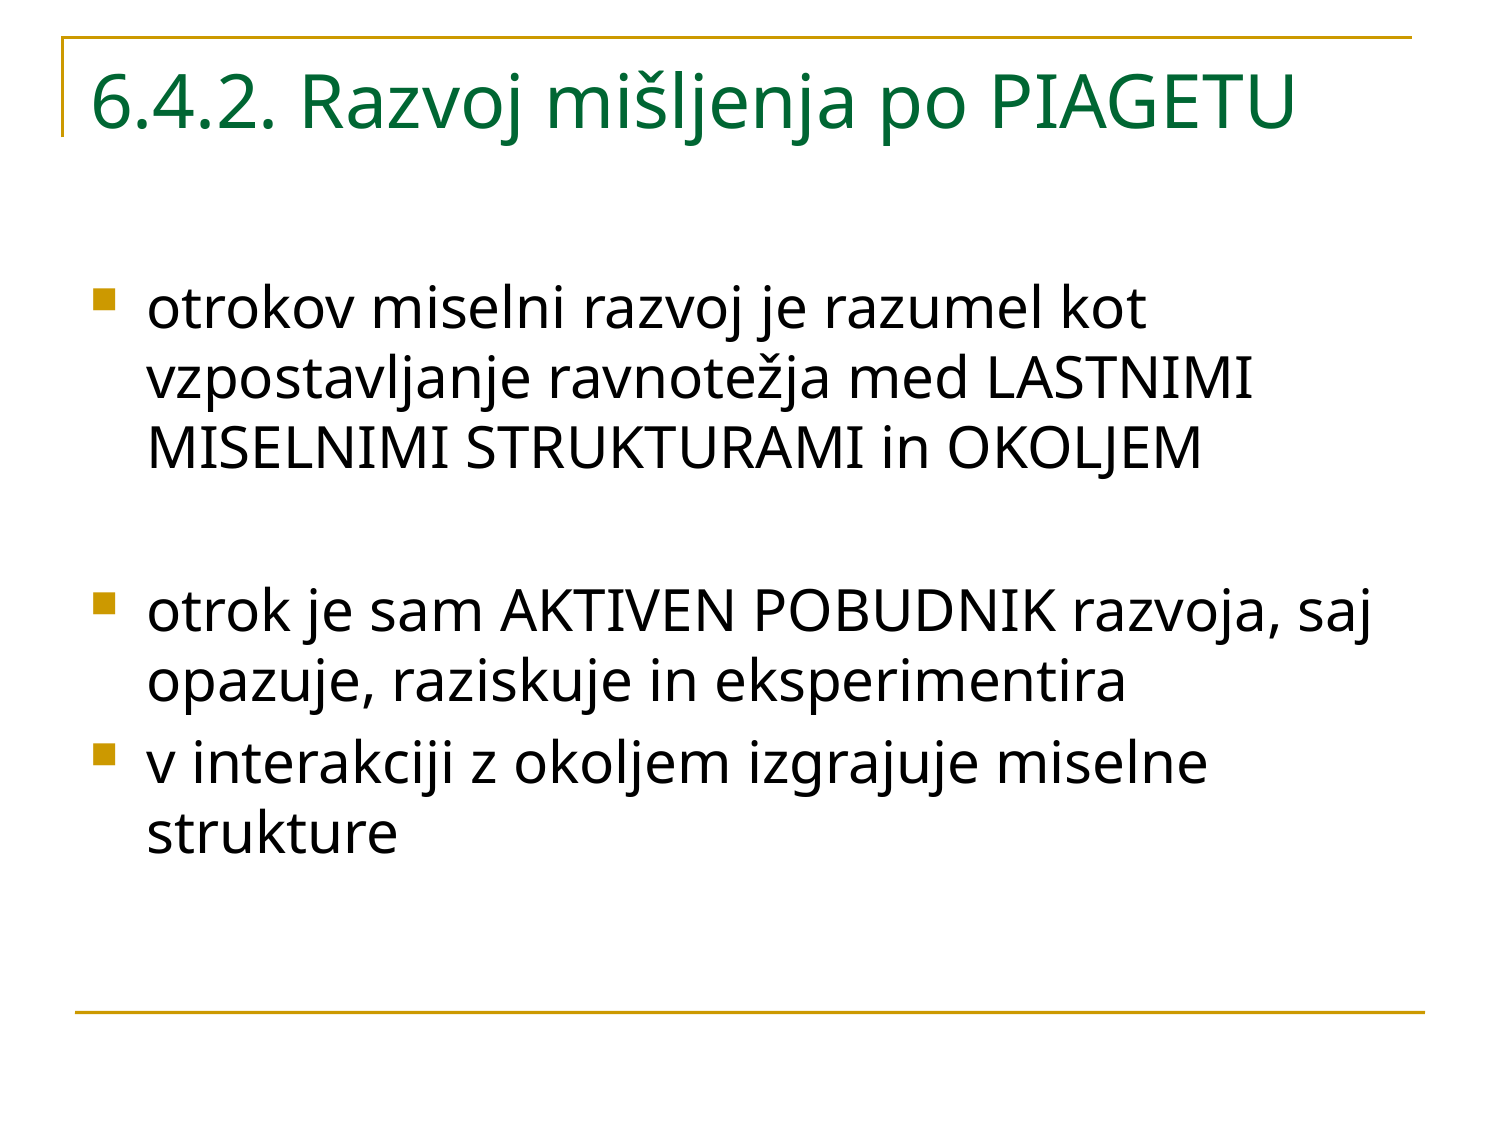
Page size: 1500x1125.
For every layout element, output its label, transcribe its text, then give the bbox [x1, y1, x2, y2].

title 6.4.2. Razvoj mišljenja po PIAGETU [75, 45, 1425, 233]
list otrokov miselni razvoj je razumel kot vzpostavljanje ravnotežja med LASTNIMI MISELNIMI STRUKTURAMI in OKOLJEM otrok je sam AKTIVEN POBUDNIK razvoja, saj opazuje, raziskuje in eksperimentira v interakciji z okoljem izgrajuje miselne strukture [75, 262, 1425, 1006]
